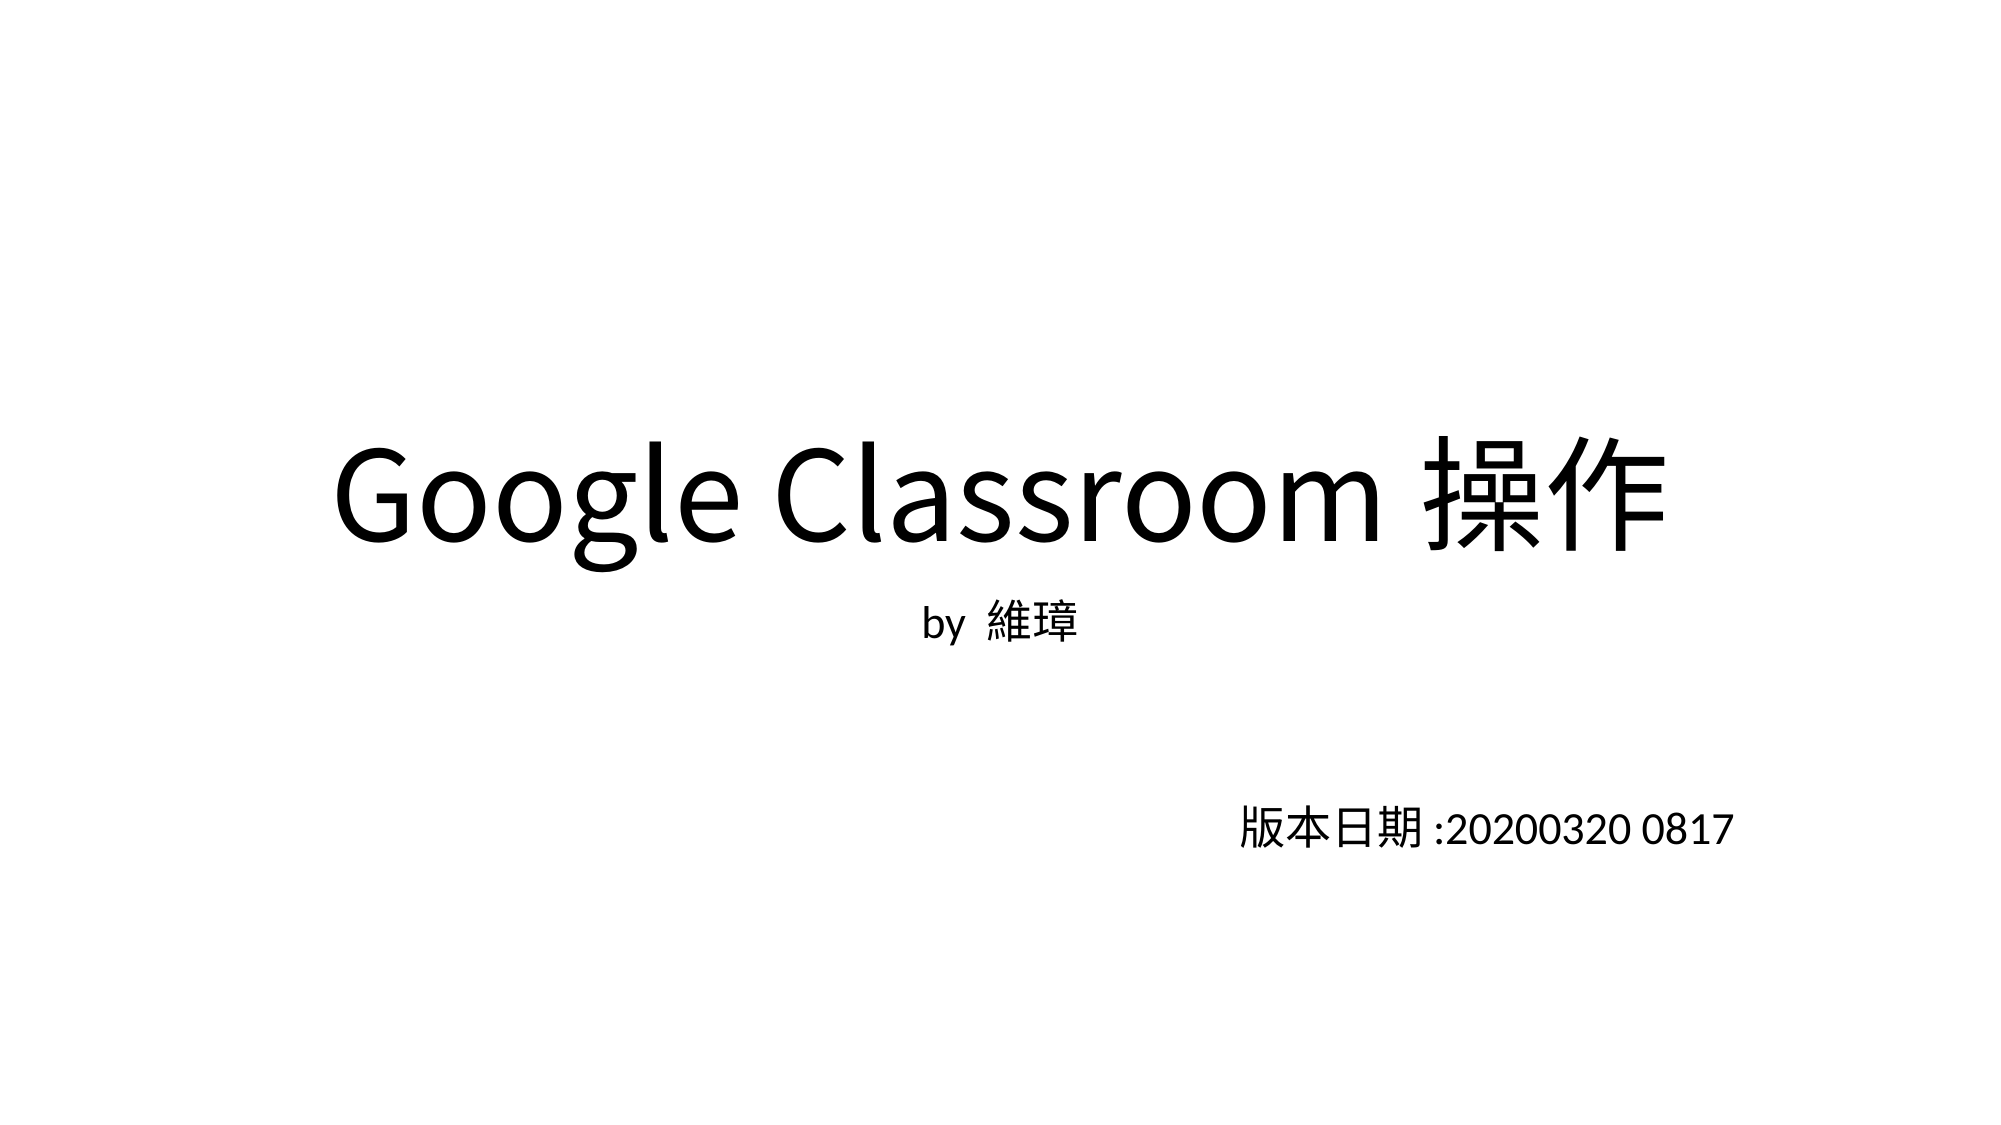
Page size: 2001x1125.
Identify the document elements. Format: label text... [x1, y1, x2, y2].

title Google Classroom操作 [249, 184, 1750, 576]
subtitle by 維璋 版本日期:20200320 0817 [249, 590, 1750, 863]
